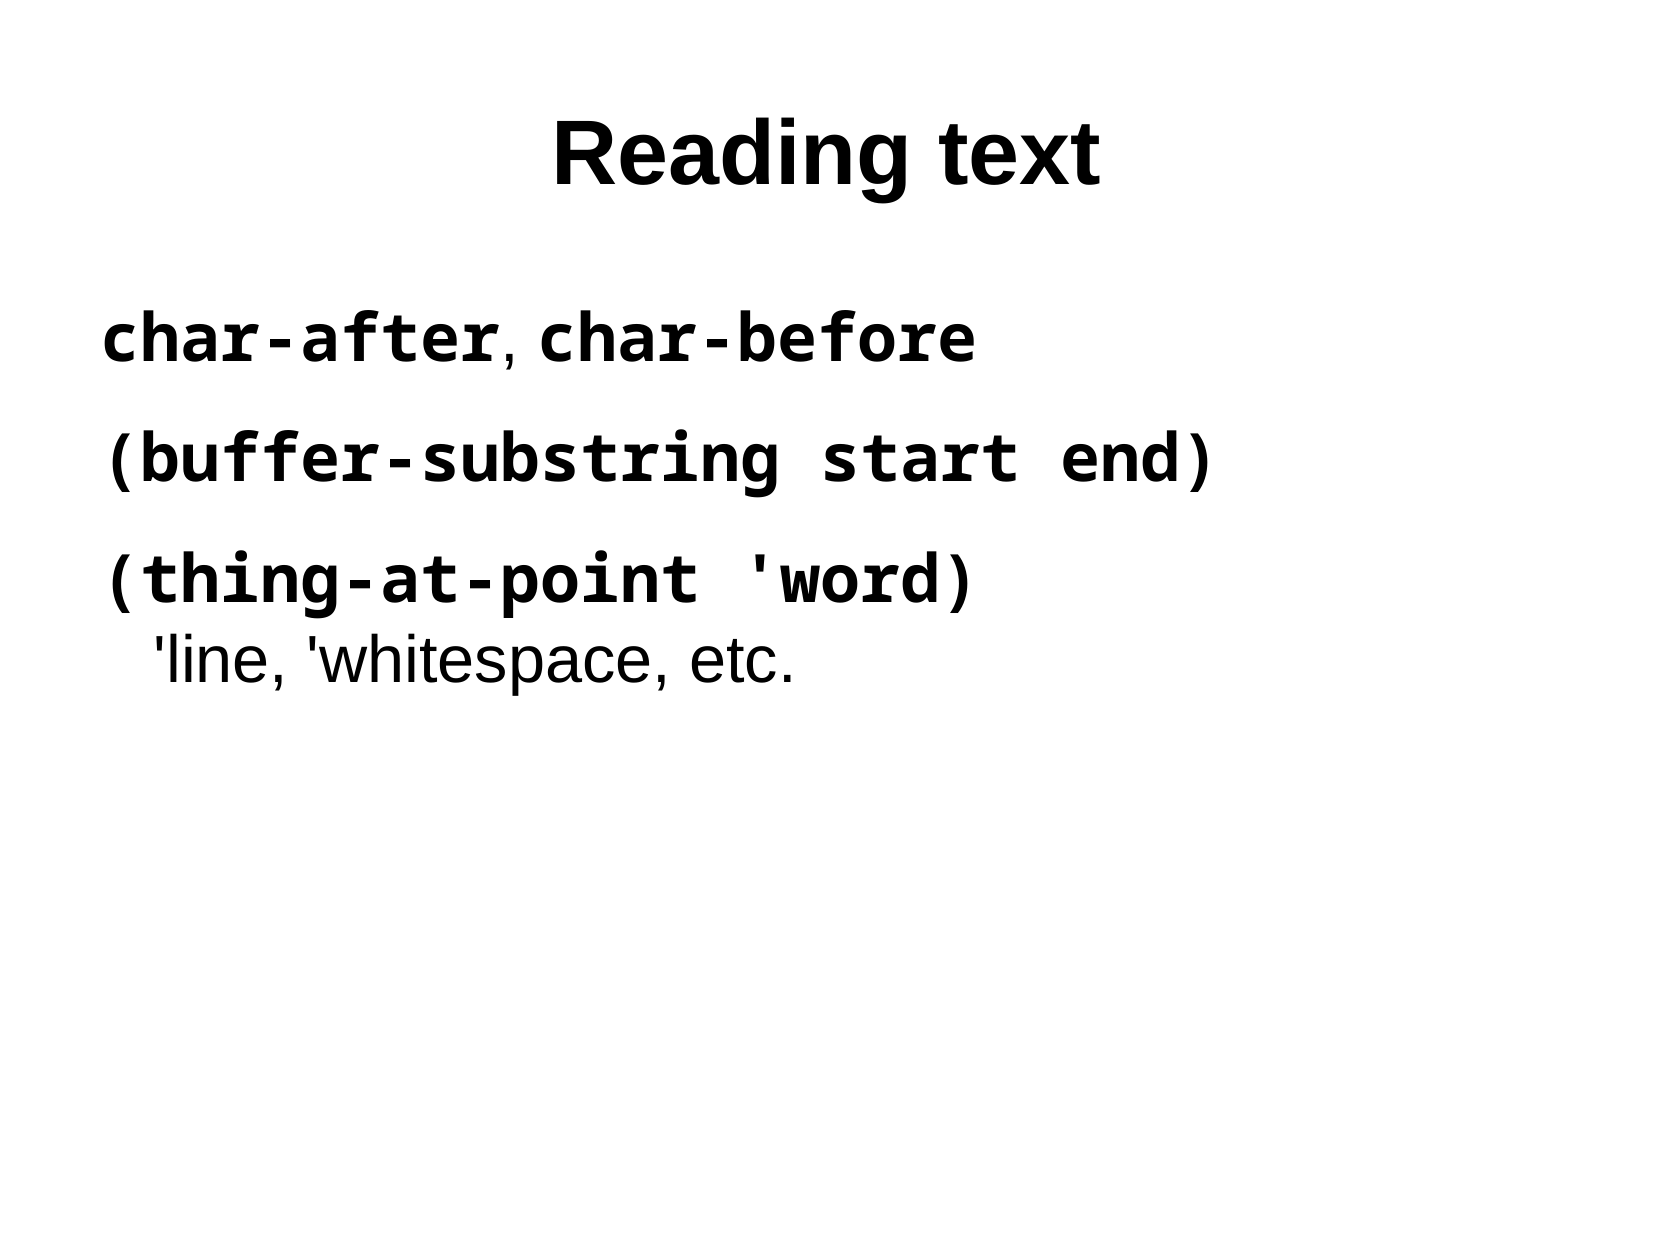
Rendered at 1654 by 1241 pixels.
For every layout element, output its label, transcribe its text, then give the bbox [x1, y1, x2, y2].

title Reading text [82, 56, 1571, 250]
list char-after, char-before (buffer-substring start end) (thing-at-point 'word) 'line, 'whitespace, etc. [82, 290, 1571, 1094]
